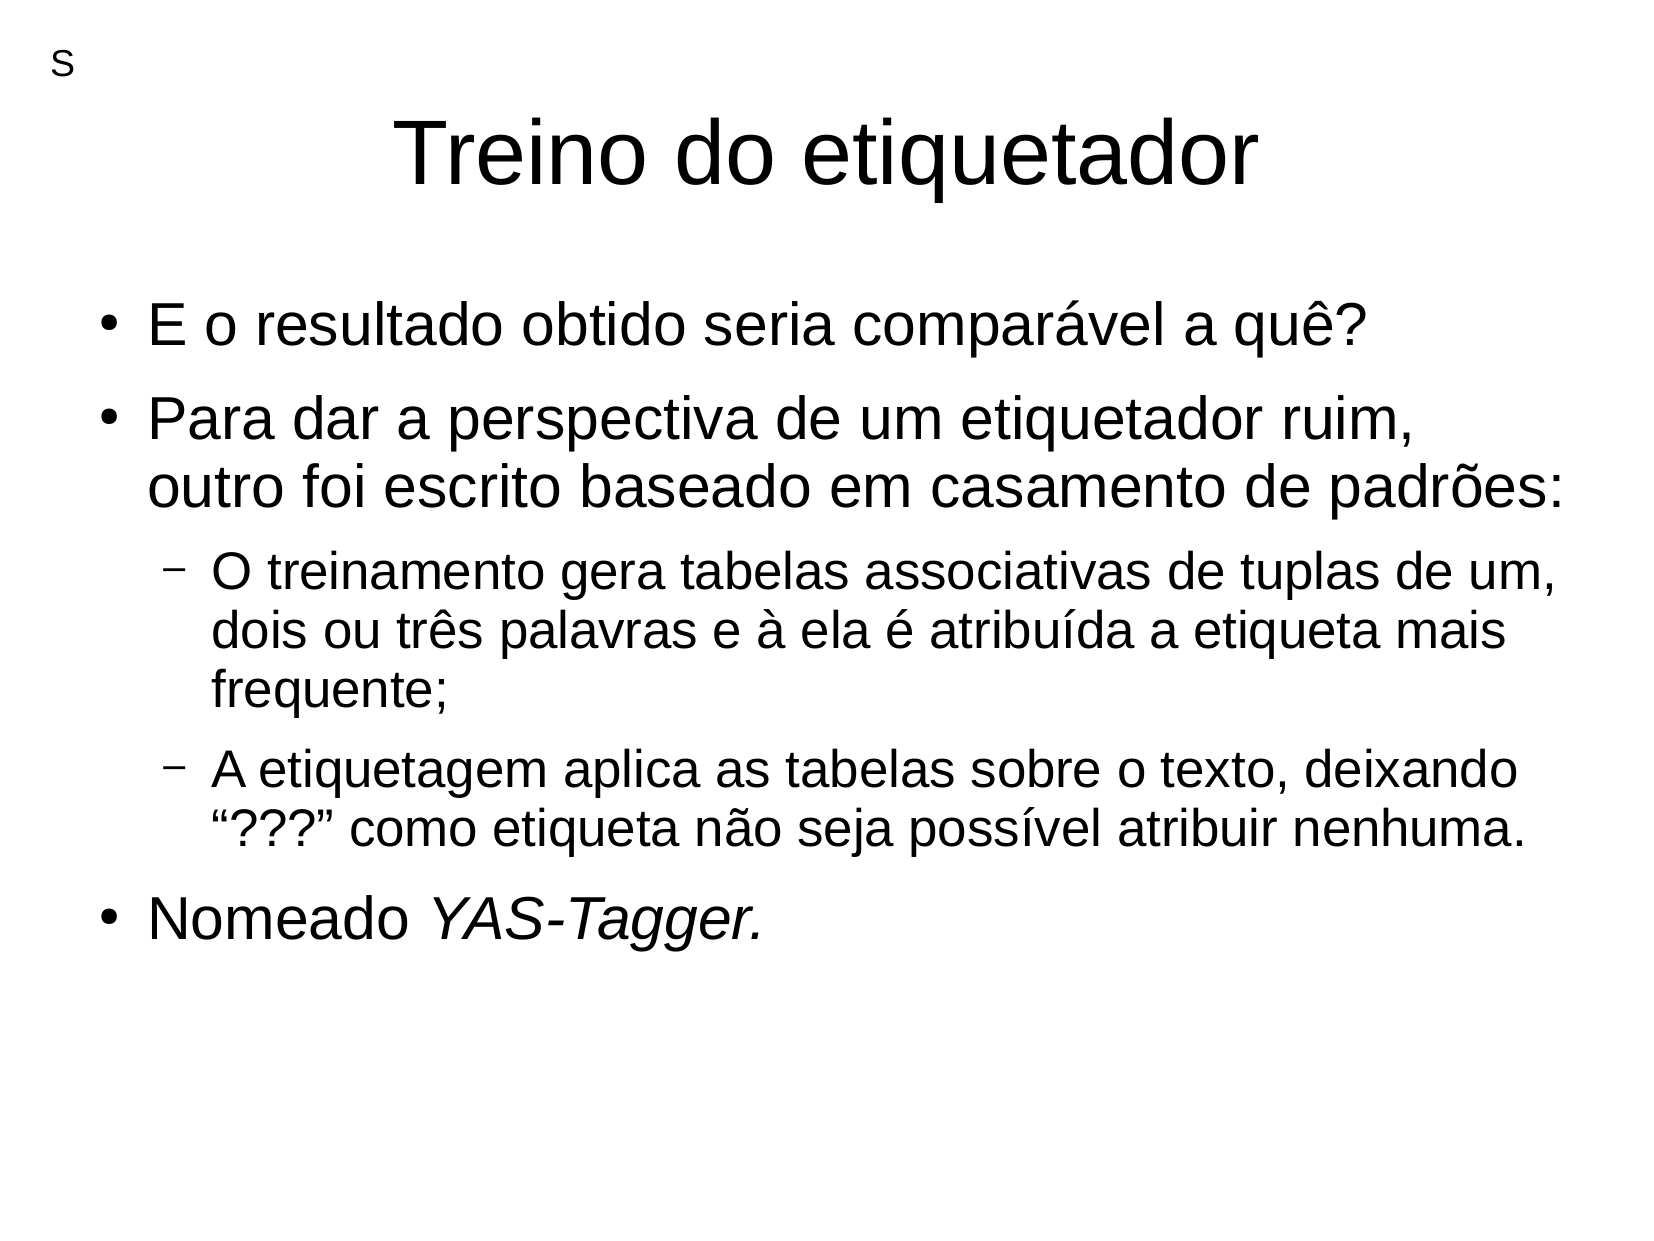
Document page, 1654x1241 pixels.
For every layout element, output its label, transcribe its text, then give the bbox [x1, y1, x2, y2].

title Treino do etiquetador [82, 49, 1571, 257]
list E o resultado obtido seria comparável a quê? Para dar a perspectiva de um etiquetador ruim, outro foi escrito baseado em casamento de padrões: O treinamento gera tabelas associativas de tuplas de um, dois ou três palavras e à ela é atribuída a etiqueta mais frequente; A etiquetagem aplica as tabelas sobre o texto, deixando “???” como etiqueta não seja possível atribuir nenhuma. Nomeado YAS-Tagger. [82, 290, 1571, 1010]
text_box S [35, 35, 91, 93]
